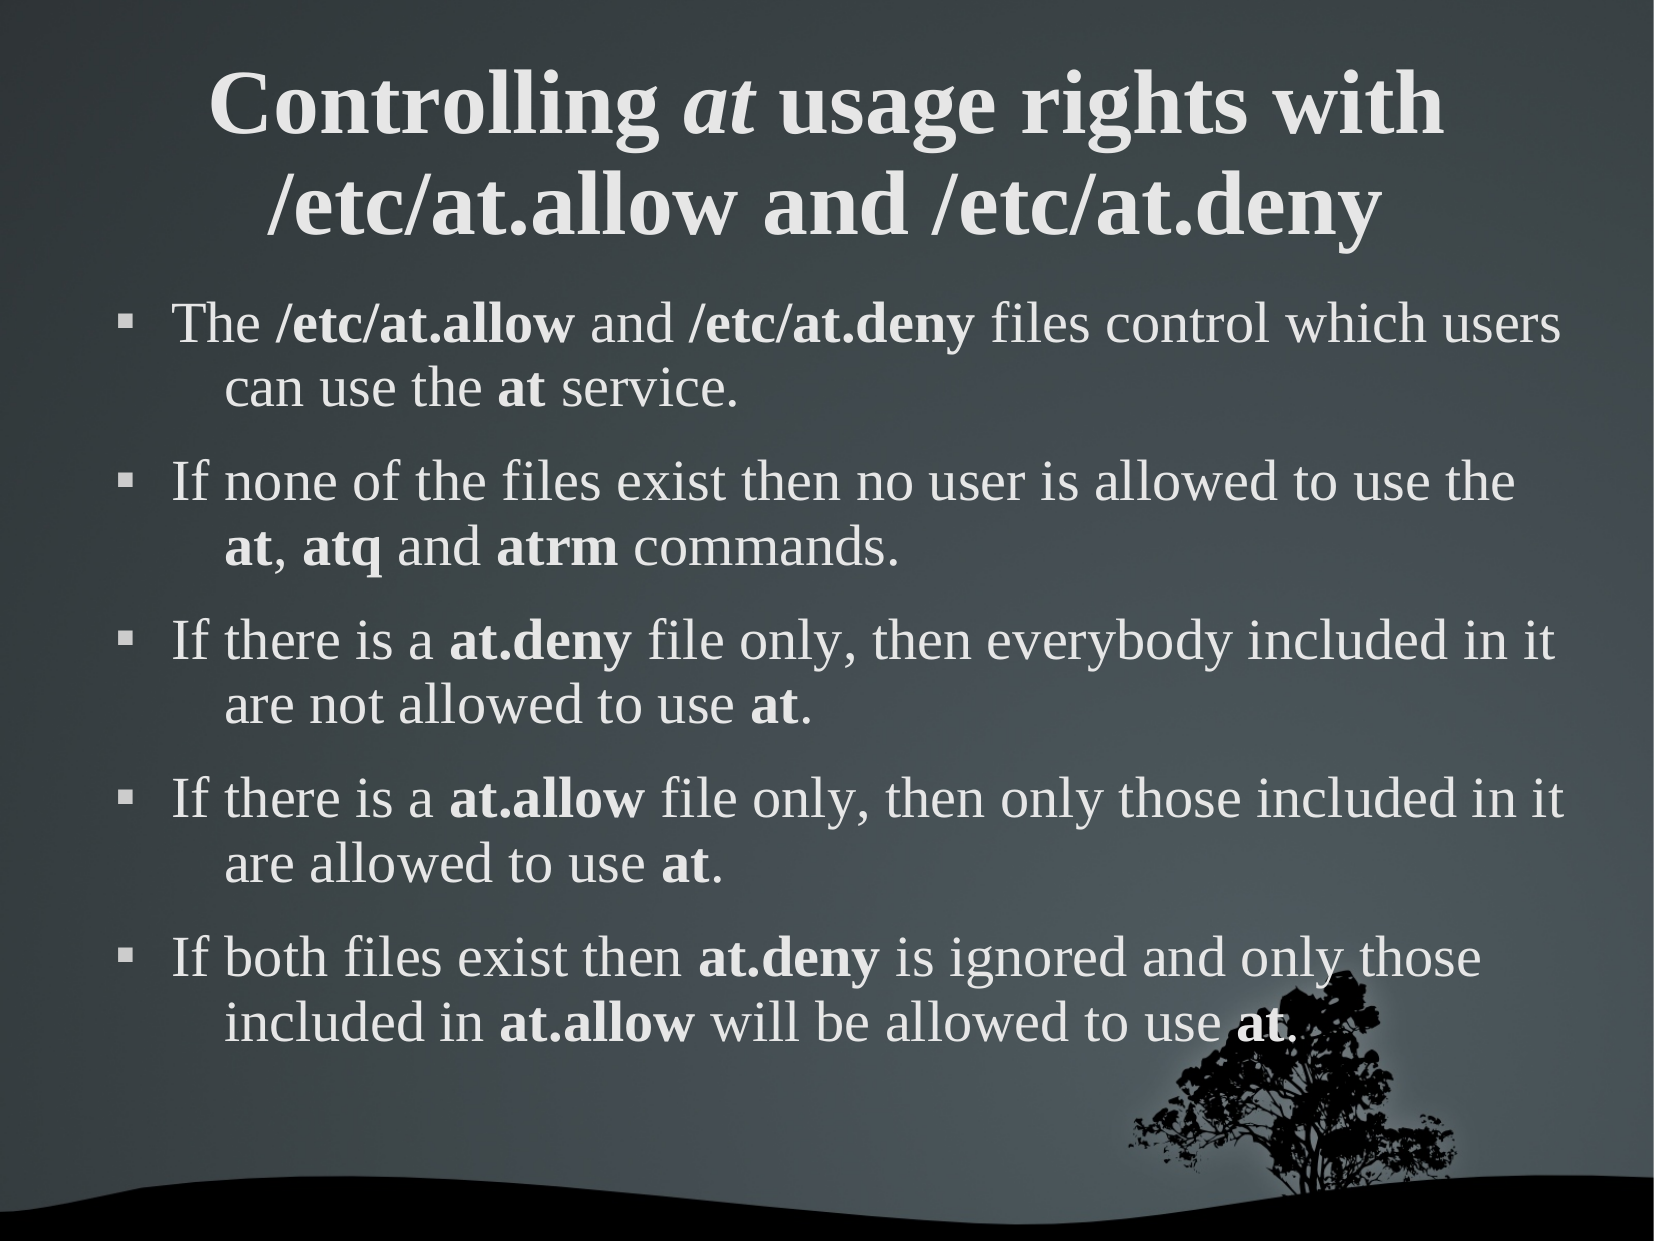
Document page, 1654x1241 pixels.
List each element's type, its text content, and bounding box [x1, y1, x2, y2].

picture [0, 0, 1654, 1241]
title Controlling at usage rights with /etc/at.allow and /etc/at.deny [82, 49, 1571, 257]
list The /etc/at.allow and /etc/at.deny files control which users can use the at service. If none of the files exist then no user is allowed to use the at, atq and atrm commands. If there is a at.deny file only, then everybody included in it are not allowed to use at. If there is a at.allow file only, then only those included in it are allowed to use at. If both files exist then at.deny is ignored and only those included in at.allow will be allowed to use at. [82, 290, 1571, 1111]
